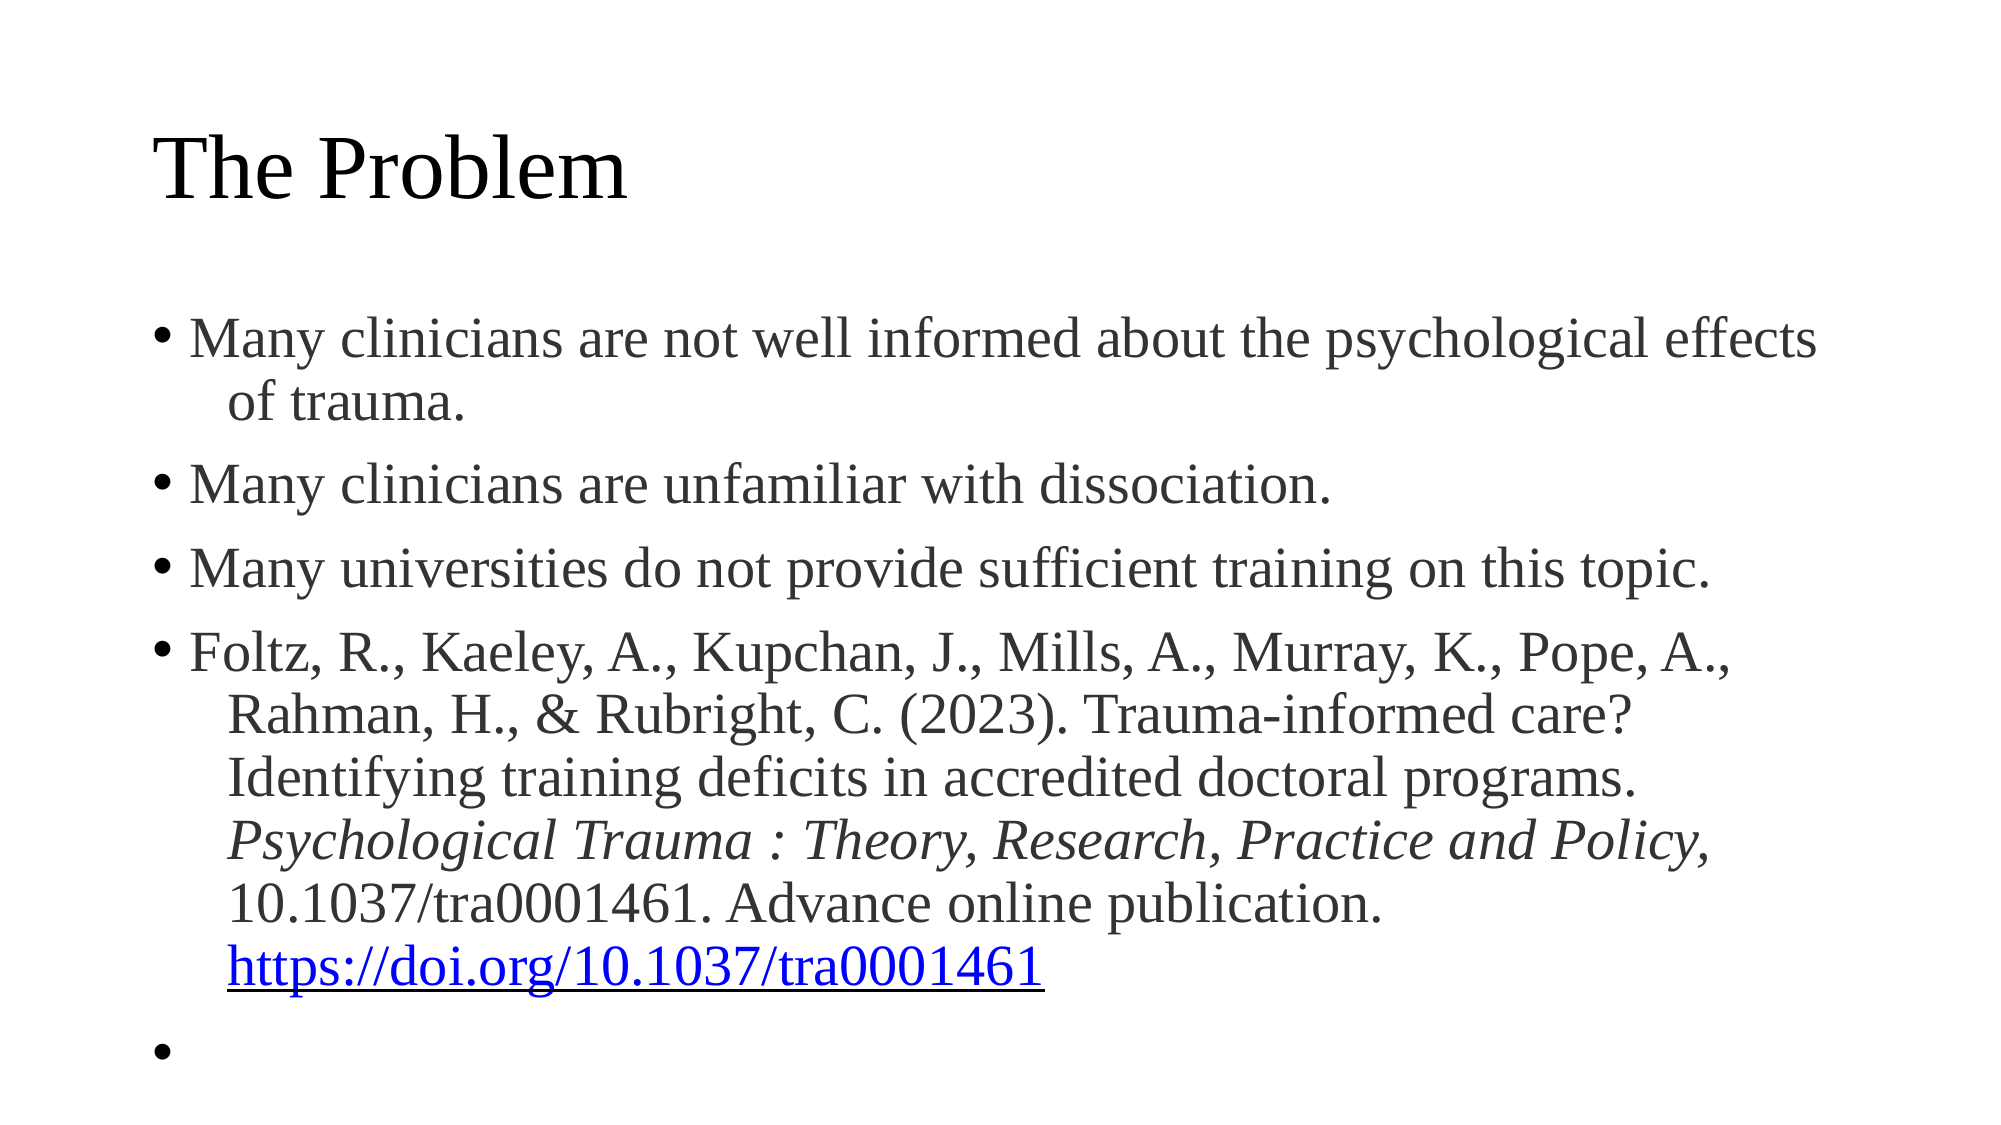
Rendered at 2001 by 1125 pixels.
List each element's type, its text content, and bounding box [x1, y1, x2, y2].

title The Problem [137, 59, 1863, 278]
list Many clinicians are not well informed about the psychological effects of trauma. Many clinicians are unfamiliar with dissociation. Many universities do not provide sufficient training on this topic. Foltz, R., Kaeley, A., Kupchan, J., Mills, A., Murray, K., Pope, A., Rahman, H., & Rubright, C. (2023). Trauma-informed care? Identifying training deficits in accredited doctoral programs. Psychological Trauma : Theory, Research, Practice and Policy, 10.1037/tra0001461. Advance online publication. https://doi.org/10.1037/tra0001461 [137, 299, 1863, 1014]
